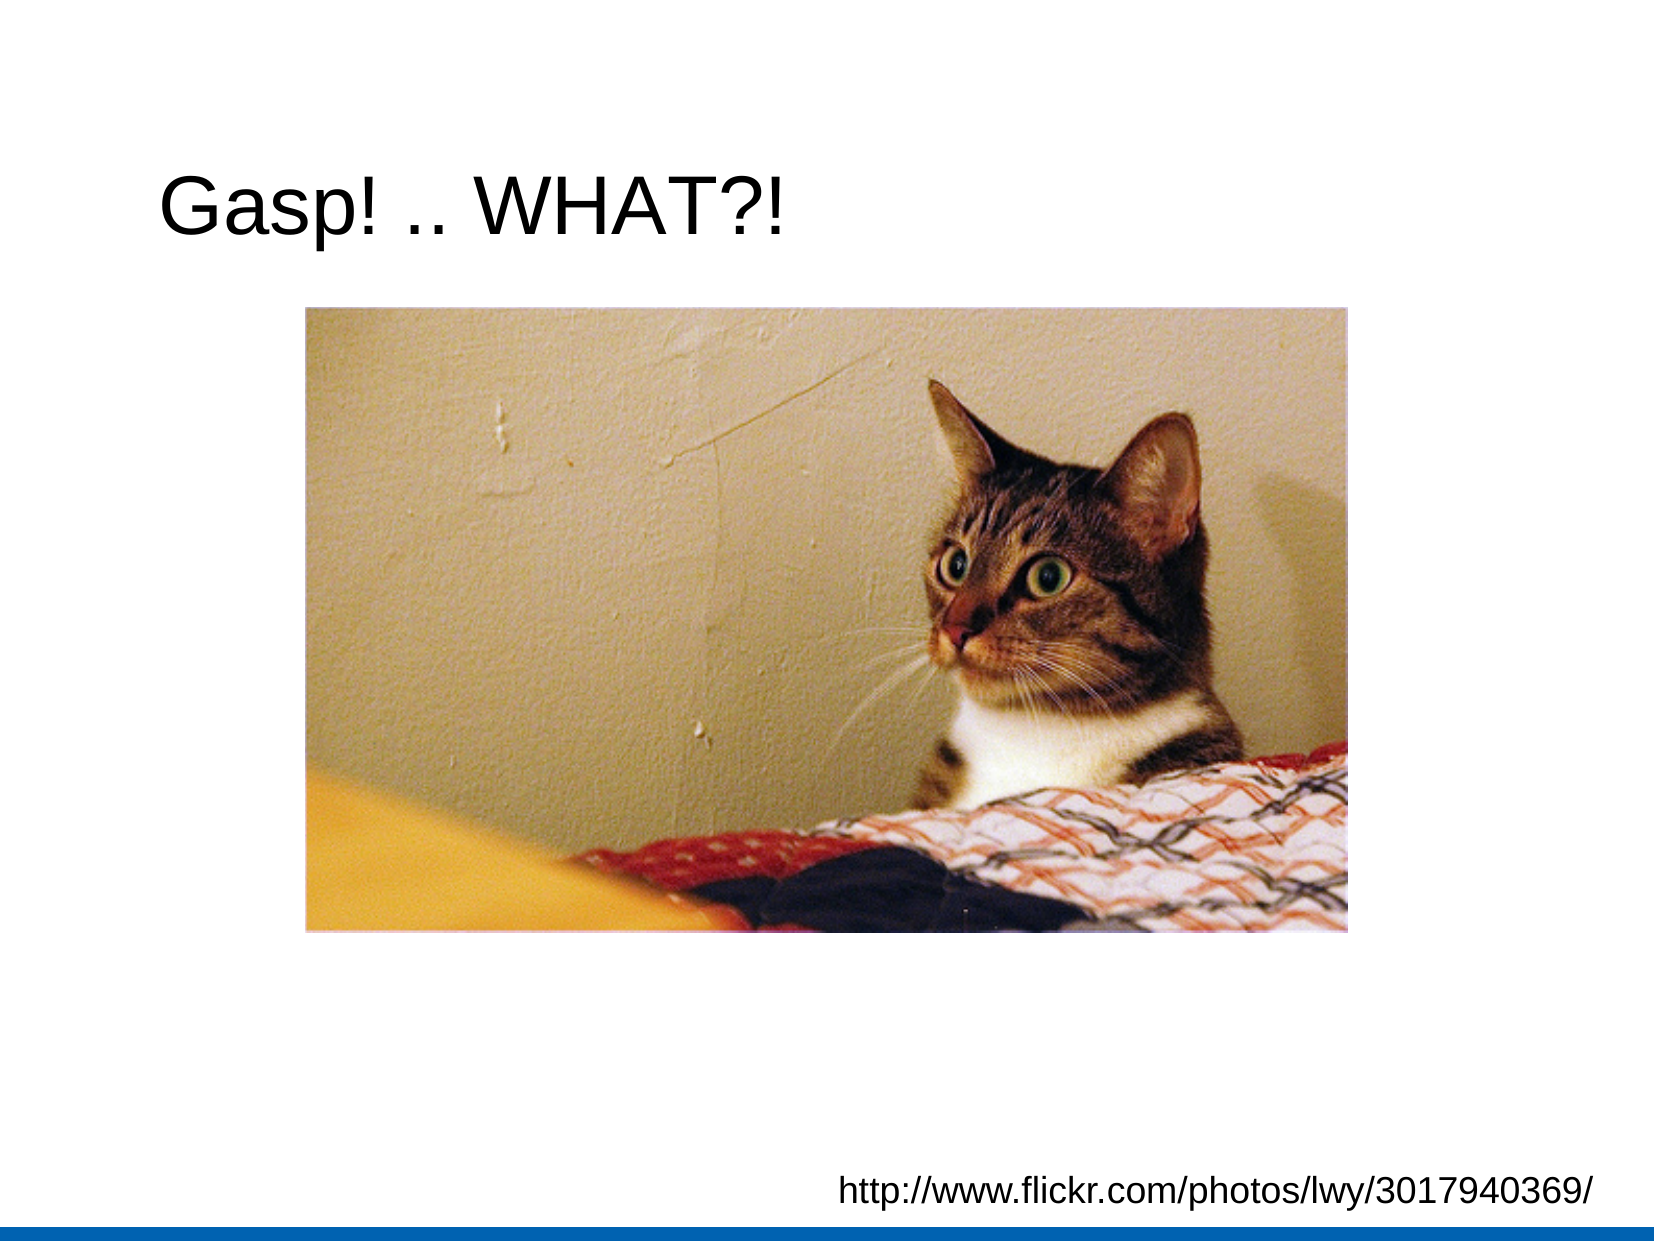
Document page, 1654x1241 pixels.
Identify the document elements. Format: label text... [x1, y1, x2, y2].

text_box http://www.flickr.com/photos/lwy/3017940369/ [823, 1162, 1613, 1220]
subtitle Gasp! .. WHAT?! [83, 75, 863, 338]
picture [305, 307, 1348, 933]
